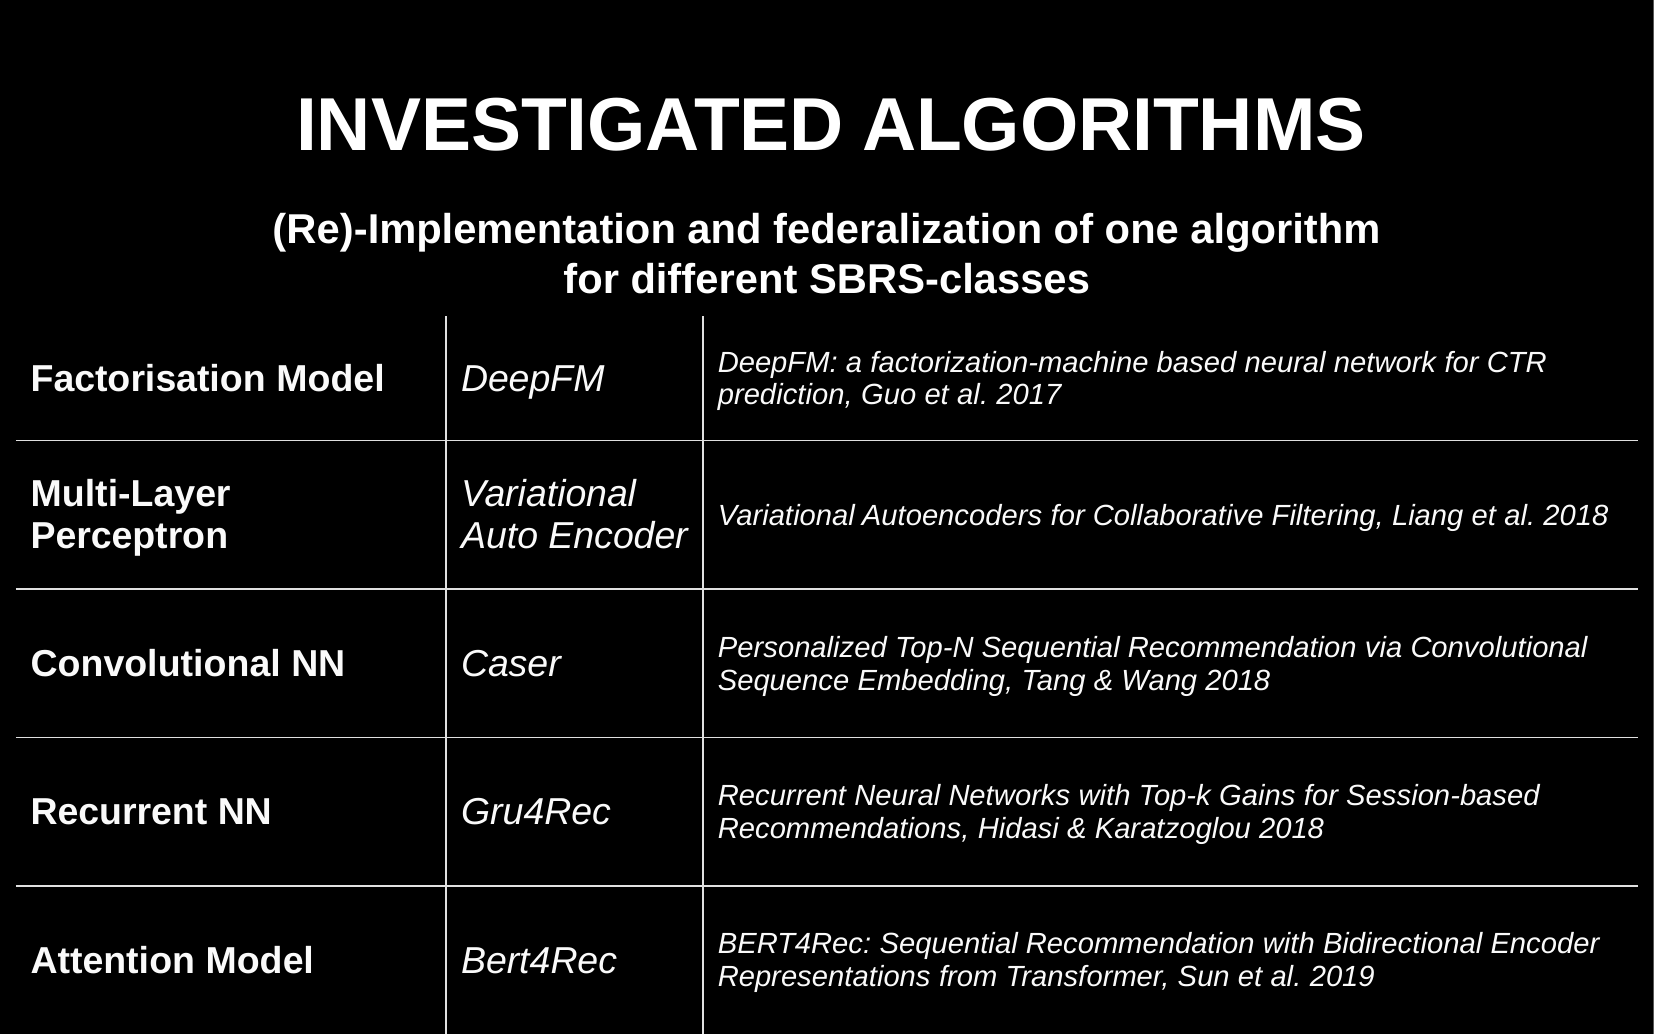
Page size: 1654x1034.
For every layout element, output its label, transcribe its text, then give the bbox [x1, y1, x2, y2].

table_cell Caser [447, 590, 702, 737]
list (Re)-Implementation and federalization of one algorithm for different SBRS-classes [48, 201, 1606, 316]
title Investigated ALGORITHMS [49, 34, 1613, 207]
table_cell BERT4Rec: Sequential Recommendation with Bidirectional Encoder Representations from Transformer, Sun et al. 2019 [704, 887, 1638, 1034]
table_cell Recurrent NN [16, 738, 445, 885]
table_cell Variational Autoencoders for Collaborative Filtering, Liang et al. 2018 [704, 441, 1638, 588]
table_cell Gru4Rec [447, 738, 702, 885]
table_cell Bert4Rec [447, 887, 702, 1034]
table_header DeepFM [447, 316, 702, 440]
table_cell Variational Auto Encoder [447, 441, 702, 588]
table_header Factorisation Model [16, 316, 445, 440]
table_cell Recurrent Neural Networks with Top-k Gains for Session-based Recommendations, Hidasi & Karatzoglou 2018 [704, 738, 1638, 885]
table_cell Attention Model [16, 887, 445, 1034]
table_cell Multi-Layer Perceptron [16, 441, 445, 588]
table_cell Personalized Top-N Sequential Recommendation via Convolutional Sequence Embedding, Tang & Wang 2018 [704, 590, 1638, 737]
table_cell Convolutional NN [16, 590, 445, 737]
table_header DeepFM: a factorization-machine based neural network for CTR prediction, Guo et al. 2017 [704, 316, 1638, 440]
